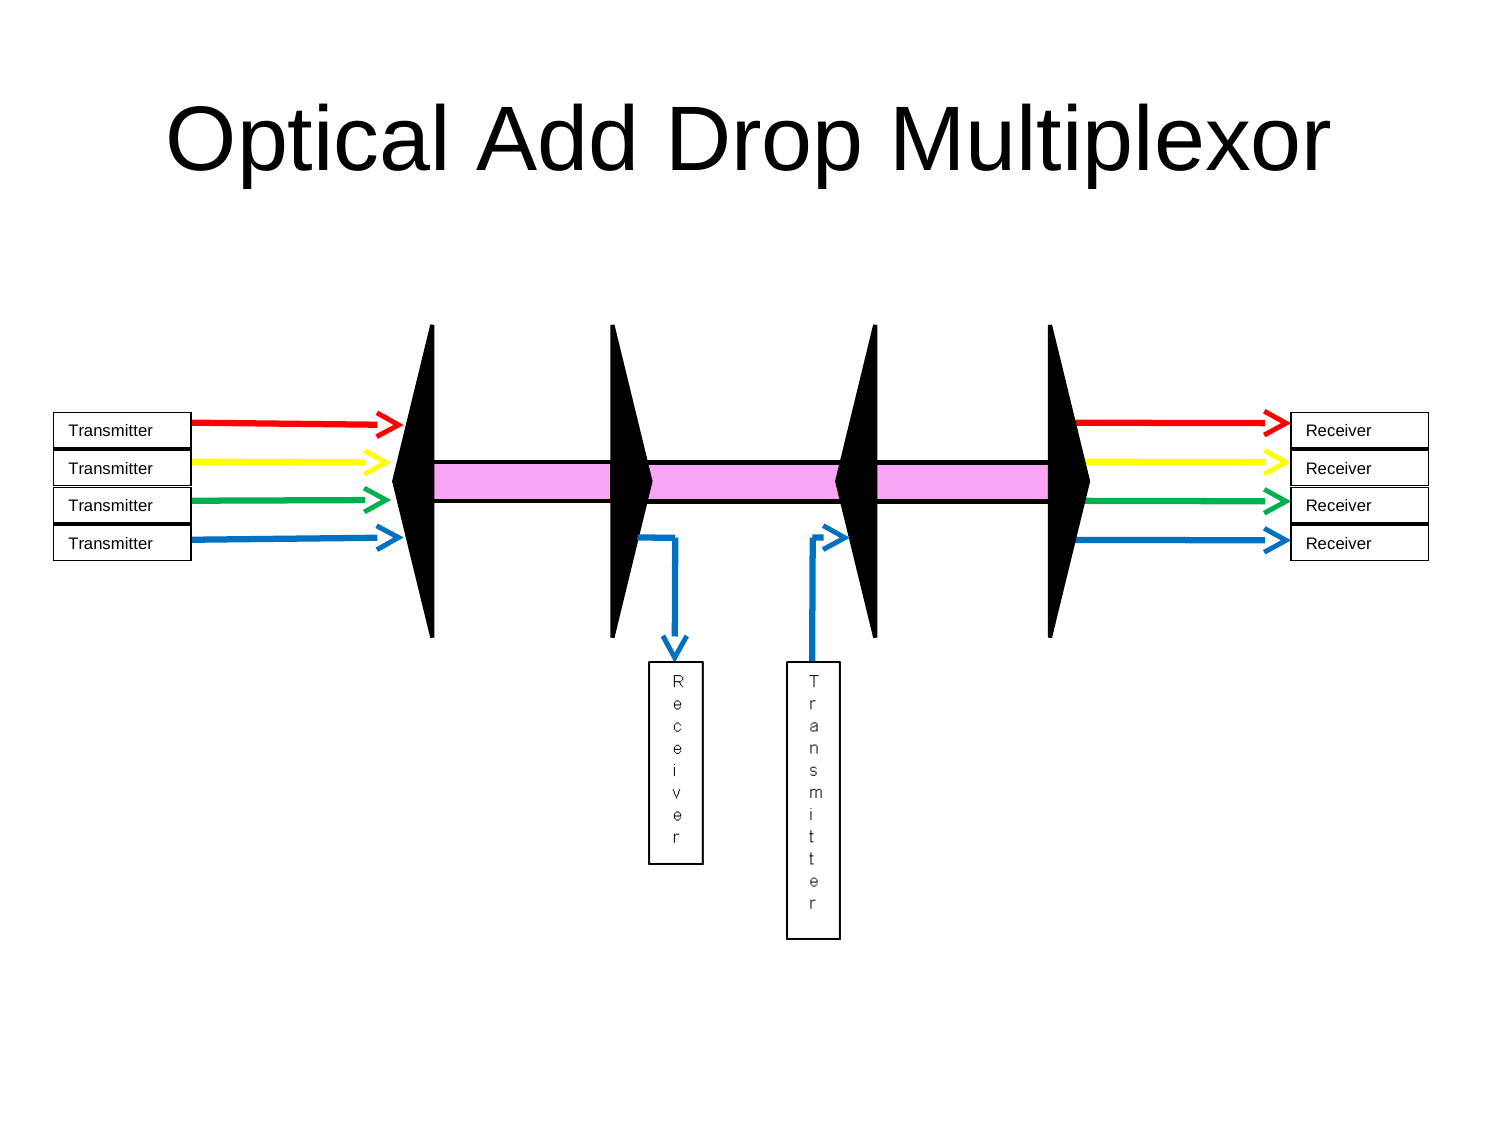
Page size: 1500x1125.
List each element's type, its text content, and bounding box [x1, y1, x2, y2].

picture [647, 660, 707, 866]
text_box Transmitter [53, 449, 192, 486]
text_box Receiver [1291, 487, 1429, 523]
text_box Receiver [1291, 412, 1429, 448]
text_box [394, 324, 1089, 638]
text_box Transmitter [53, 487, 192, 523]
text_box Receiver [1291, 524, 1429, 561]
text_box Receiver [1291, 449, 1429, 486]
picture [785, 660, 843, 941]
title Optical Add Drop Multiplexor [75, 45, 1426, 233]
text_box Transmitter [53, 524, 192, 561]
text_box Transmitter [53, 412, 192, 448]
